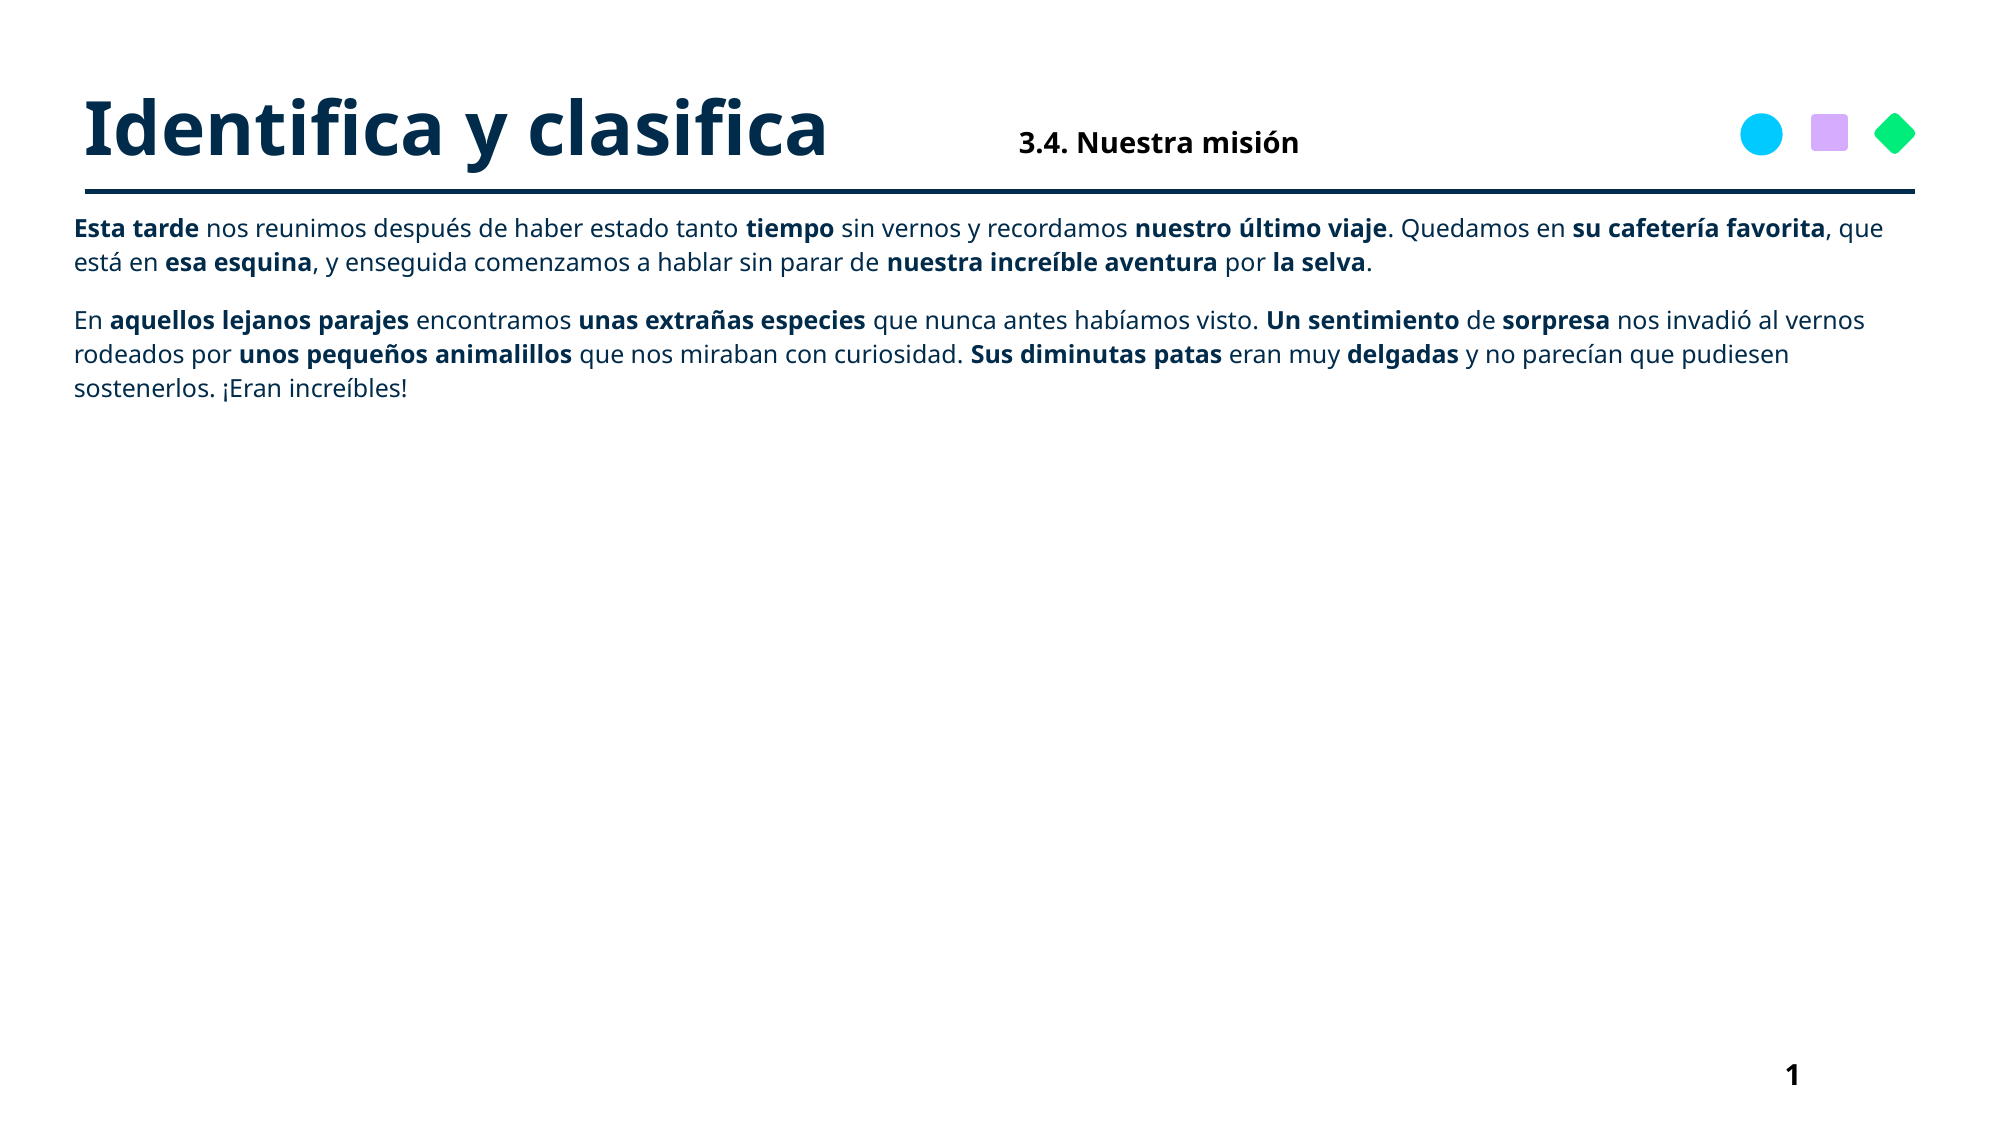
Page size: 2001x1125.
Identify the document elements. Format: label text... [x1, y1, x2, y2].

text_box 3.4. Nuestra misión [1003, 118, 1357, 168]
title Identifica y clasifica [84, 29, 1601, 172]
text_box Esta tarde nos reunimos después de haber estado tanto tiempo sin vernos y recordamos nuestro último viaje. Quedamos en su cafetería favorita, que está en esa esquina, y enseguida comenzamos a hablar sin parar de nuestra increíble aventura por la selva. En aquellos lejanos parajes encontramos unas extrañas especies que nunca antes habíamos visto. Un sentimiento de sorpresa nos invadió al vernos rodeados por unos pequeños animalillos que nos miraban con curiosidad. Sus diminutas patas eran muy delgadas y no parecían que pudiesen sostenerlos. ¡Eran increíbles! [59, 172, 1920, 443]
